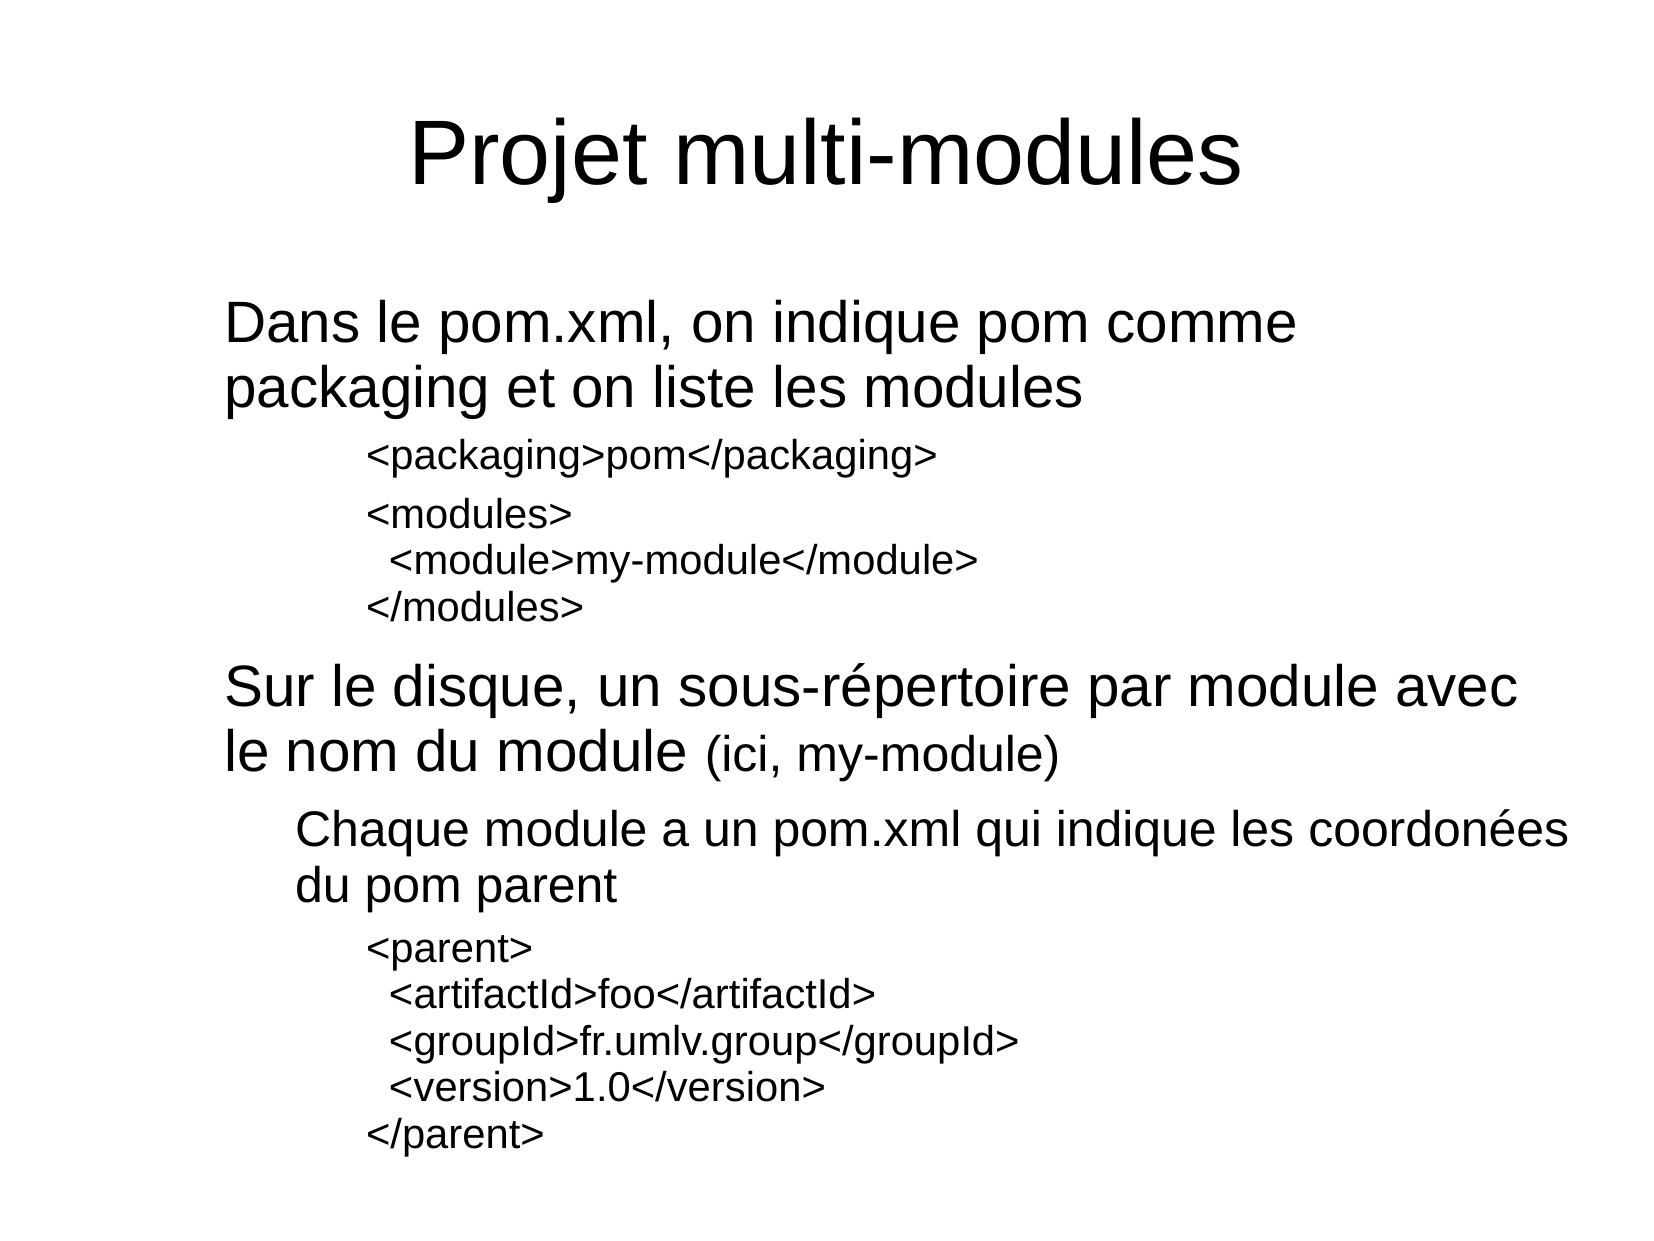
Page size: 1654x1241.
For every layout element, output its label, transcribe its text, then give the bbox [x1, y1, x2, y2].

title Projet multi-modules [82, 49, 1571, 257]
list Dans le pom.xml, on indique pom comme packaging et on liste les modules <packaging>pom</packaging> <modules> <module>my-module</module> </modules> Sur le disque, un sous-répertoire par module avec le nom du module (ici, my-module) Chaque module a un pom.xml qui indique les coordonées du pom parent <parent> <artifactId>foo</artifactId> <groupId>fr.umlv.group</groupId> <version>1.0</version> </parent> [82, 290, 1571, 1171]
